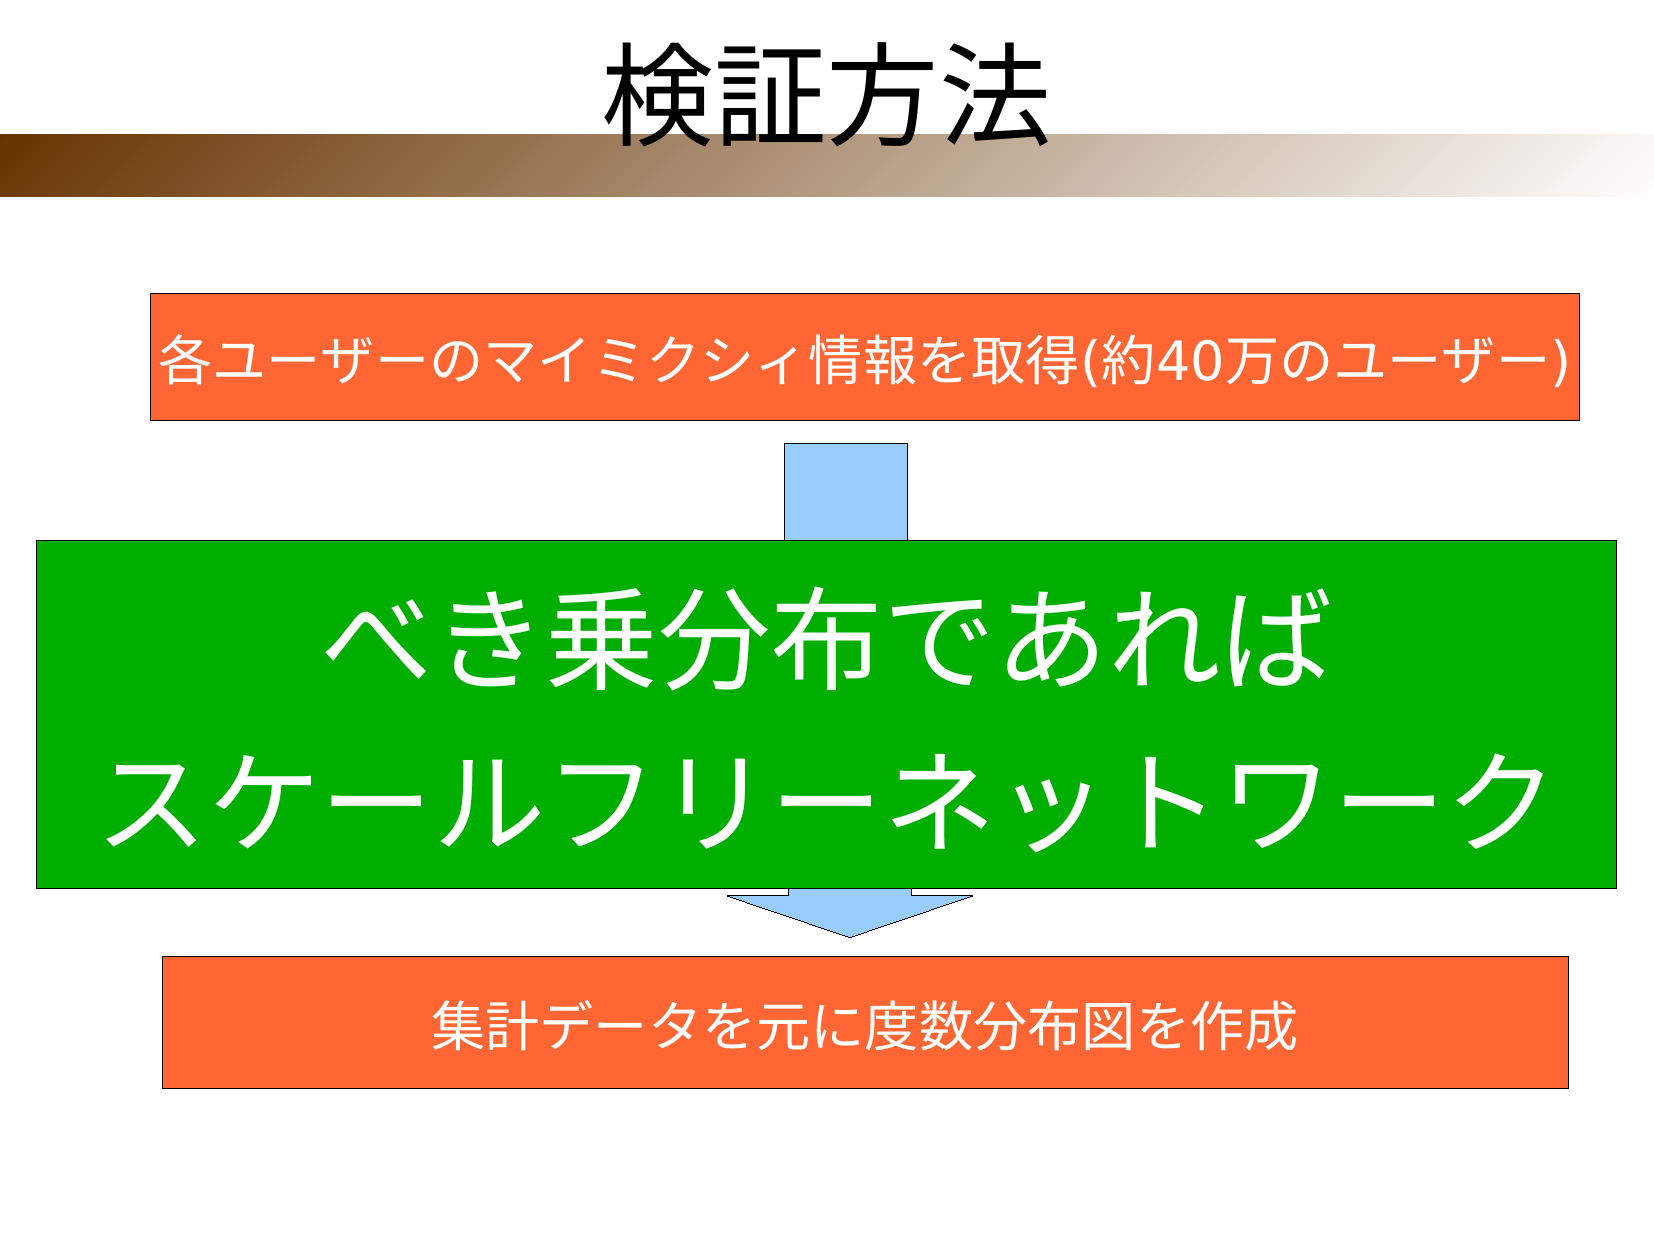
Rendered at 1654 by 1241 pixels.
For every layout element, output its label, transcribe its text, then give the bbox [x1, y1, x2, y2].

text_box [0, 134, 1654, 197]
text_box 検証方法 [88, 0, 1565, 148]
text_box 各ユーザーのマイミクシィ情報を取得(約40万のユーザー) [150, 293, 1580, 421]
text_box [727, 889, 973, 938]
text_box べき乗分布であれば スケールフリーネットワーク [36, 540, 1617, 889]
text_box 集計データを元に度数分布図を作成 [162, 956, 1569, 1089]
text_box [784, 443, 908, 540]
